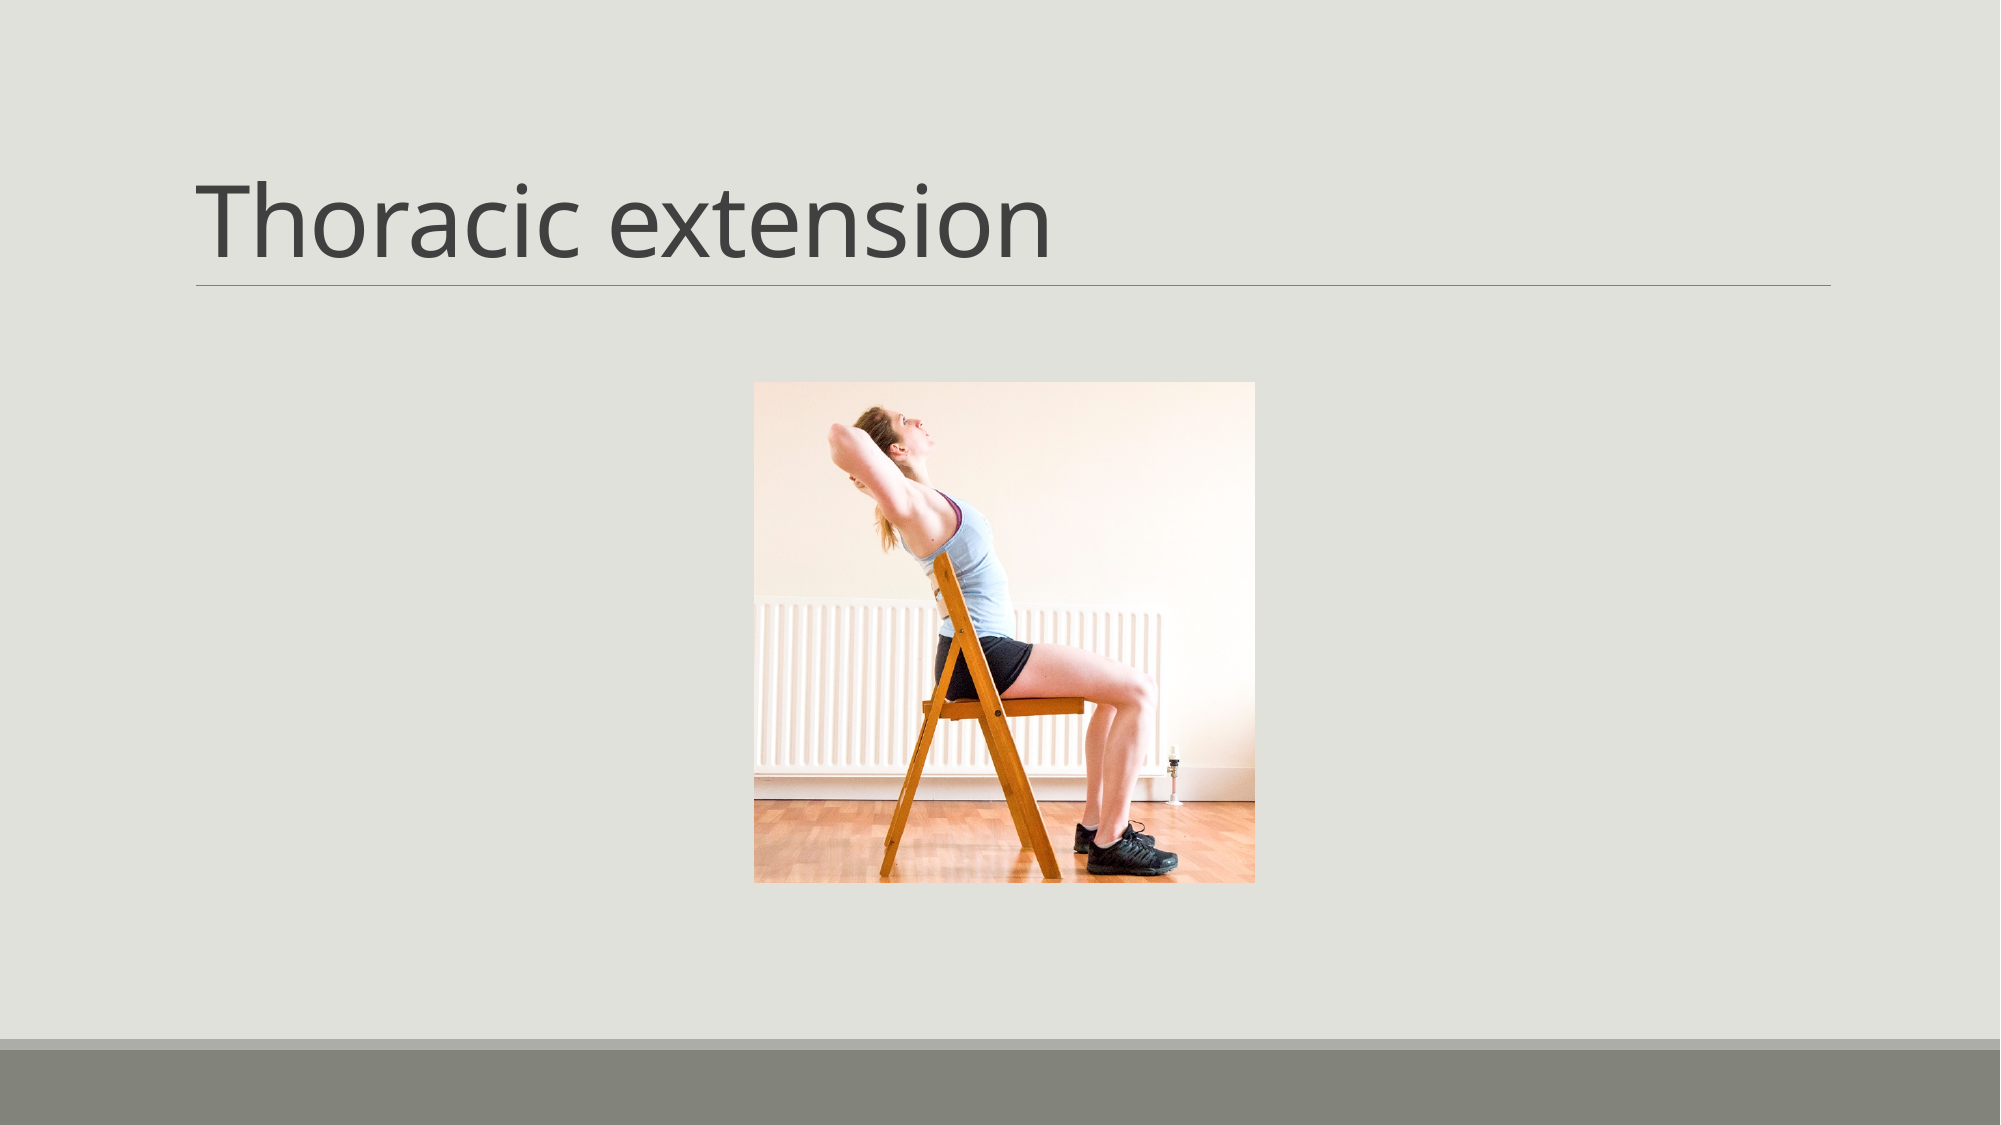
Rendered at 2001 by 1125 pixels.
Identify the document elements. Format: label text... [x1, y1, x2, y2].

picture [754, 382, 1255, 883]
title Thoracic extension [180, 47, 1831, 286]
